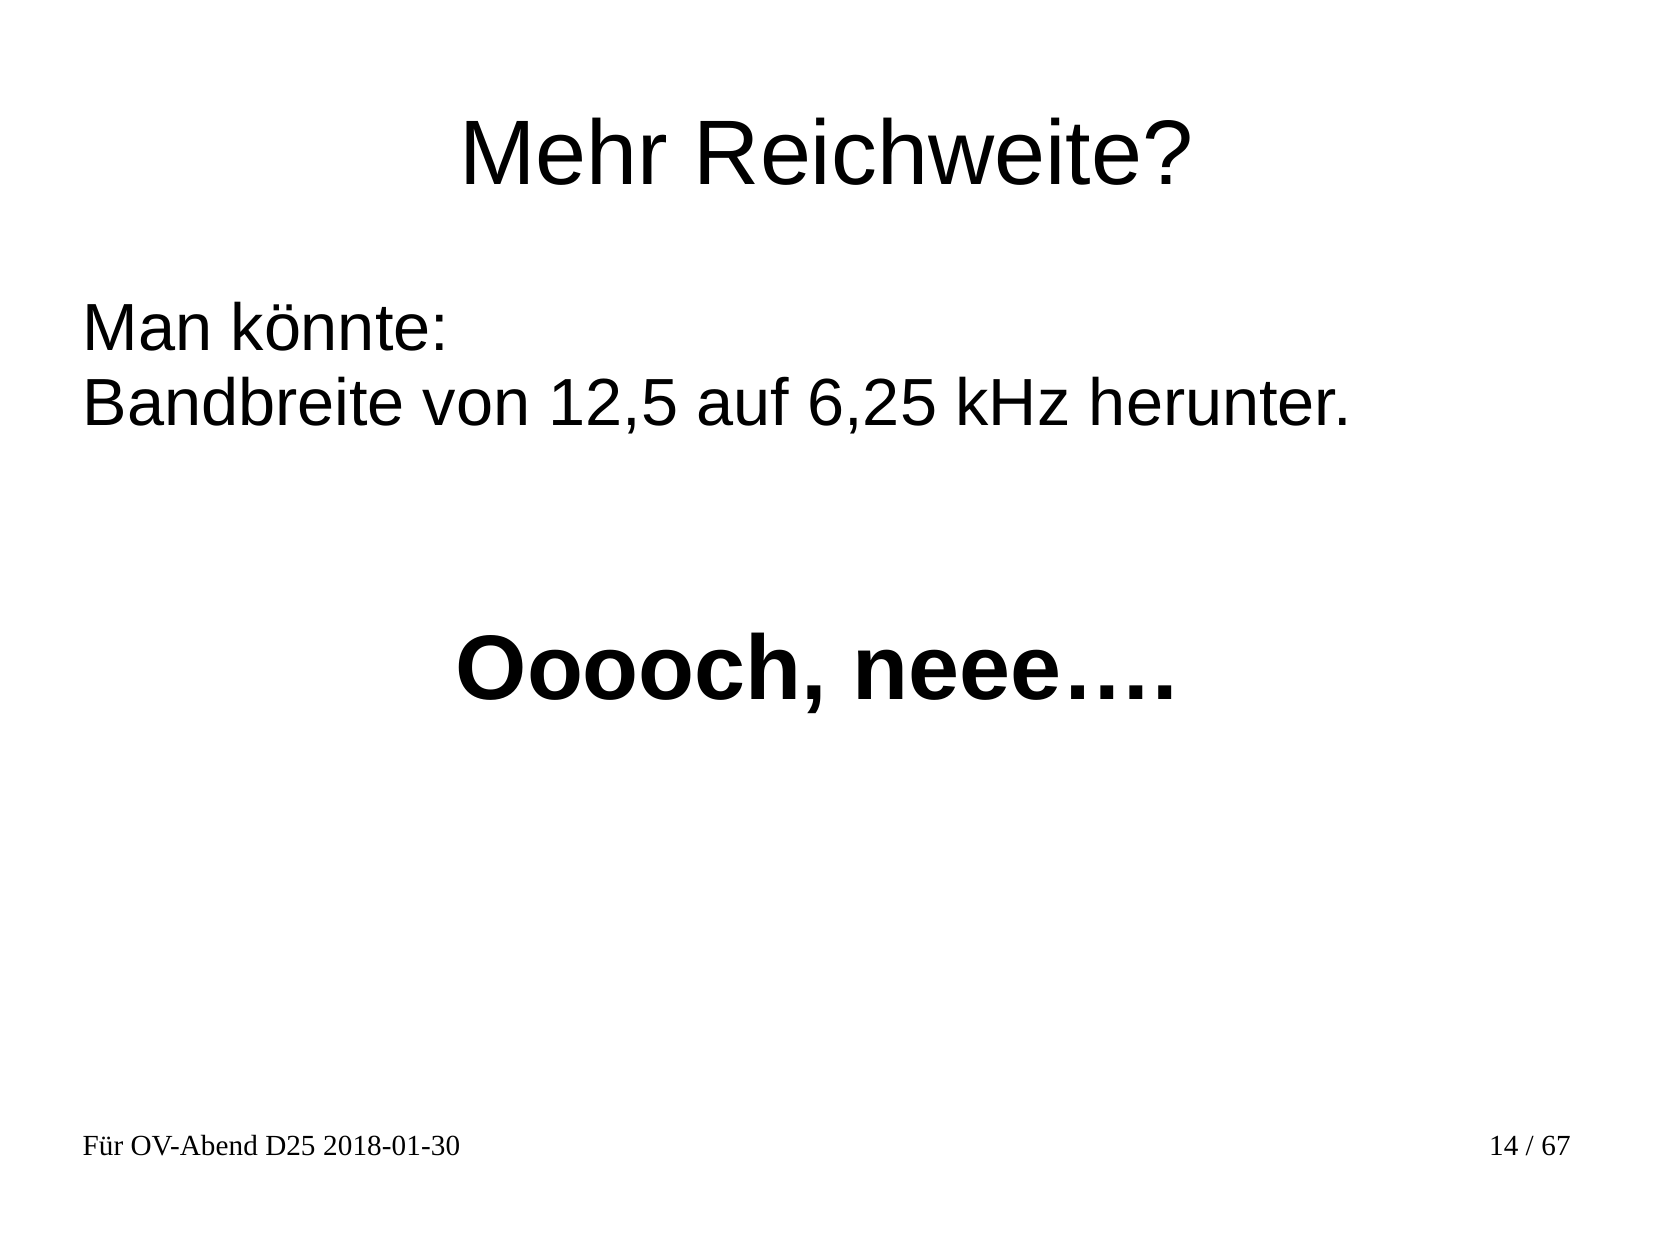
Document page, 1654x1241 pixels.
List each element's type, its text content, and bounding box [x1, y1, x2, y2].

list Man könnte: Bandbreite von 12,5 auf 6,25 kHz herunter. Ooooch, neee…. [82, 290, 1571, 1010]
title Mehr Reichweite? [82, 49, 1571, 257]
